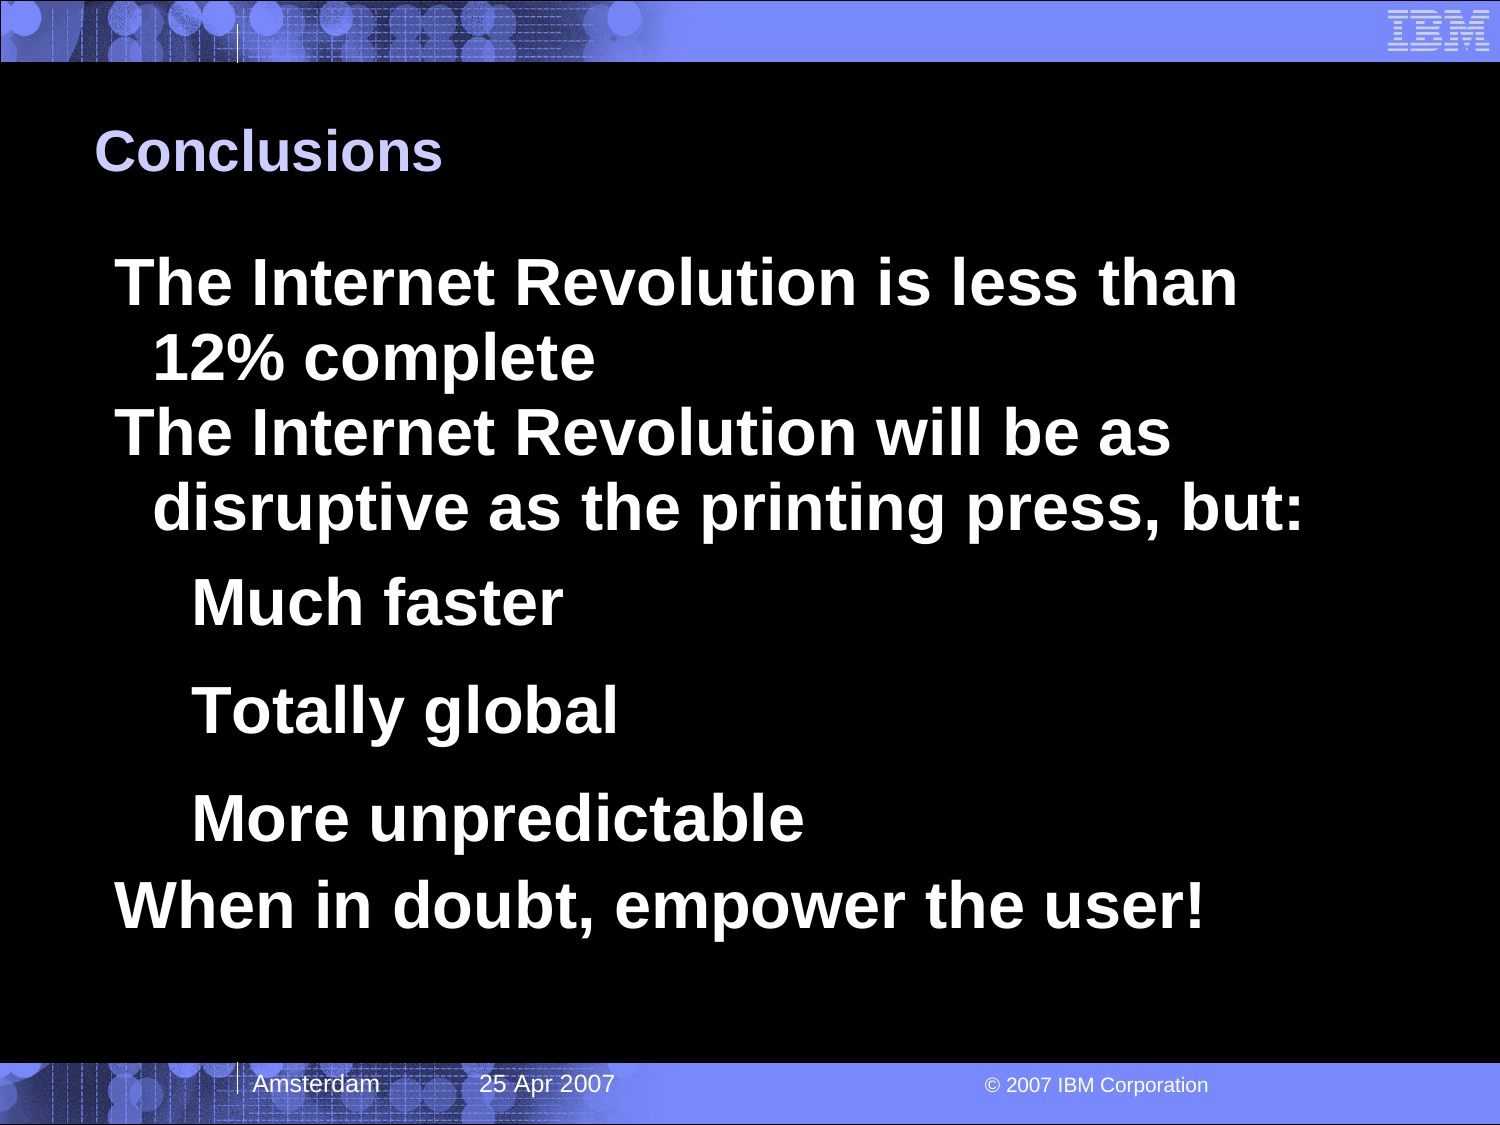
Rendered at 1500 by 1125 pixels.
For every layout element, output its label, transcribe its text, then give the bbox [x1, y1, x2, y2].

list The Internet Revolution is less than 12% complete The Internet Revolution will be as disruptive as the printing press, but: Much faster Totally global More unpredictable When in doubt, empower the user! [99, 237, 1376, 1073]
picture [0, 1063, 1500, 1124]
picture [1, 1, 1500, 62]
title Conclusions [79, 116, 1433, 199]
